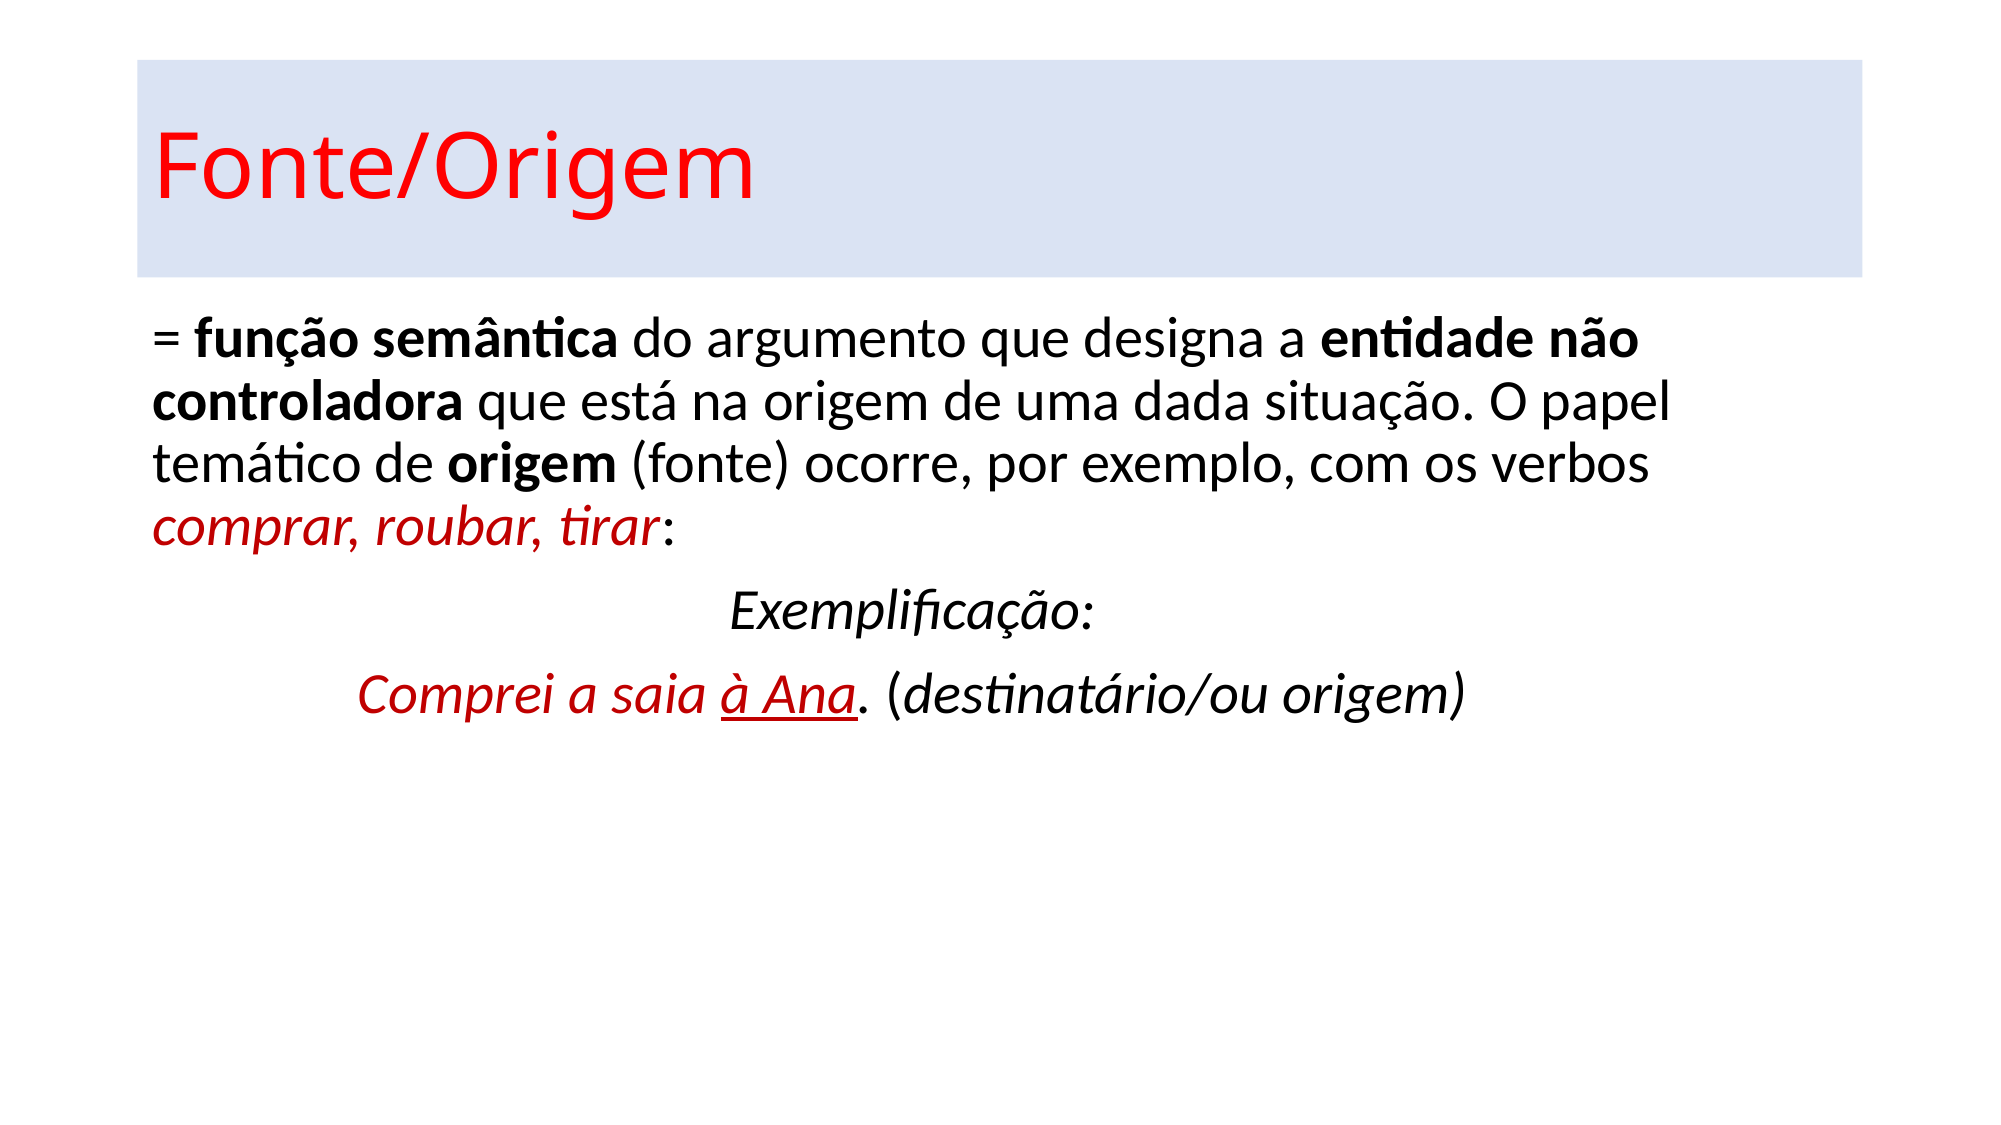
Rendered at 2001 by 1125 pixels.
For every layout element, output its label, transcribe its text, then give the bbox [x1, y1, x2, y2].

title Fonte/Origem [137, 59, 1863, 278]
list = função semântica do argumento que designa a entidade não controladora que está na origem de uma dada situação. O papel temático de origem (fonte) ocorre, por exemplo, com os verbos comprar, roubar, tirar: Exemplificação: Comprei a saia à Ana. (destinatário/ou origem) [137, 299, 1863, 1014]
